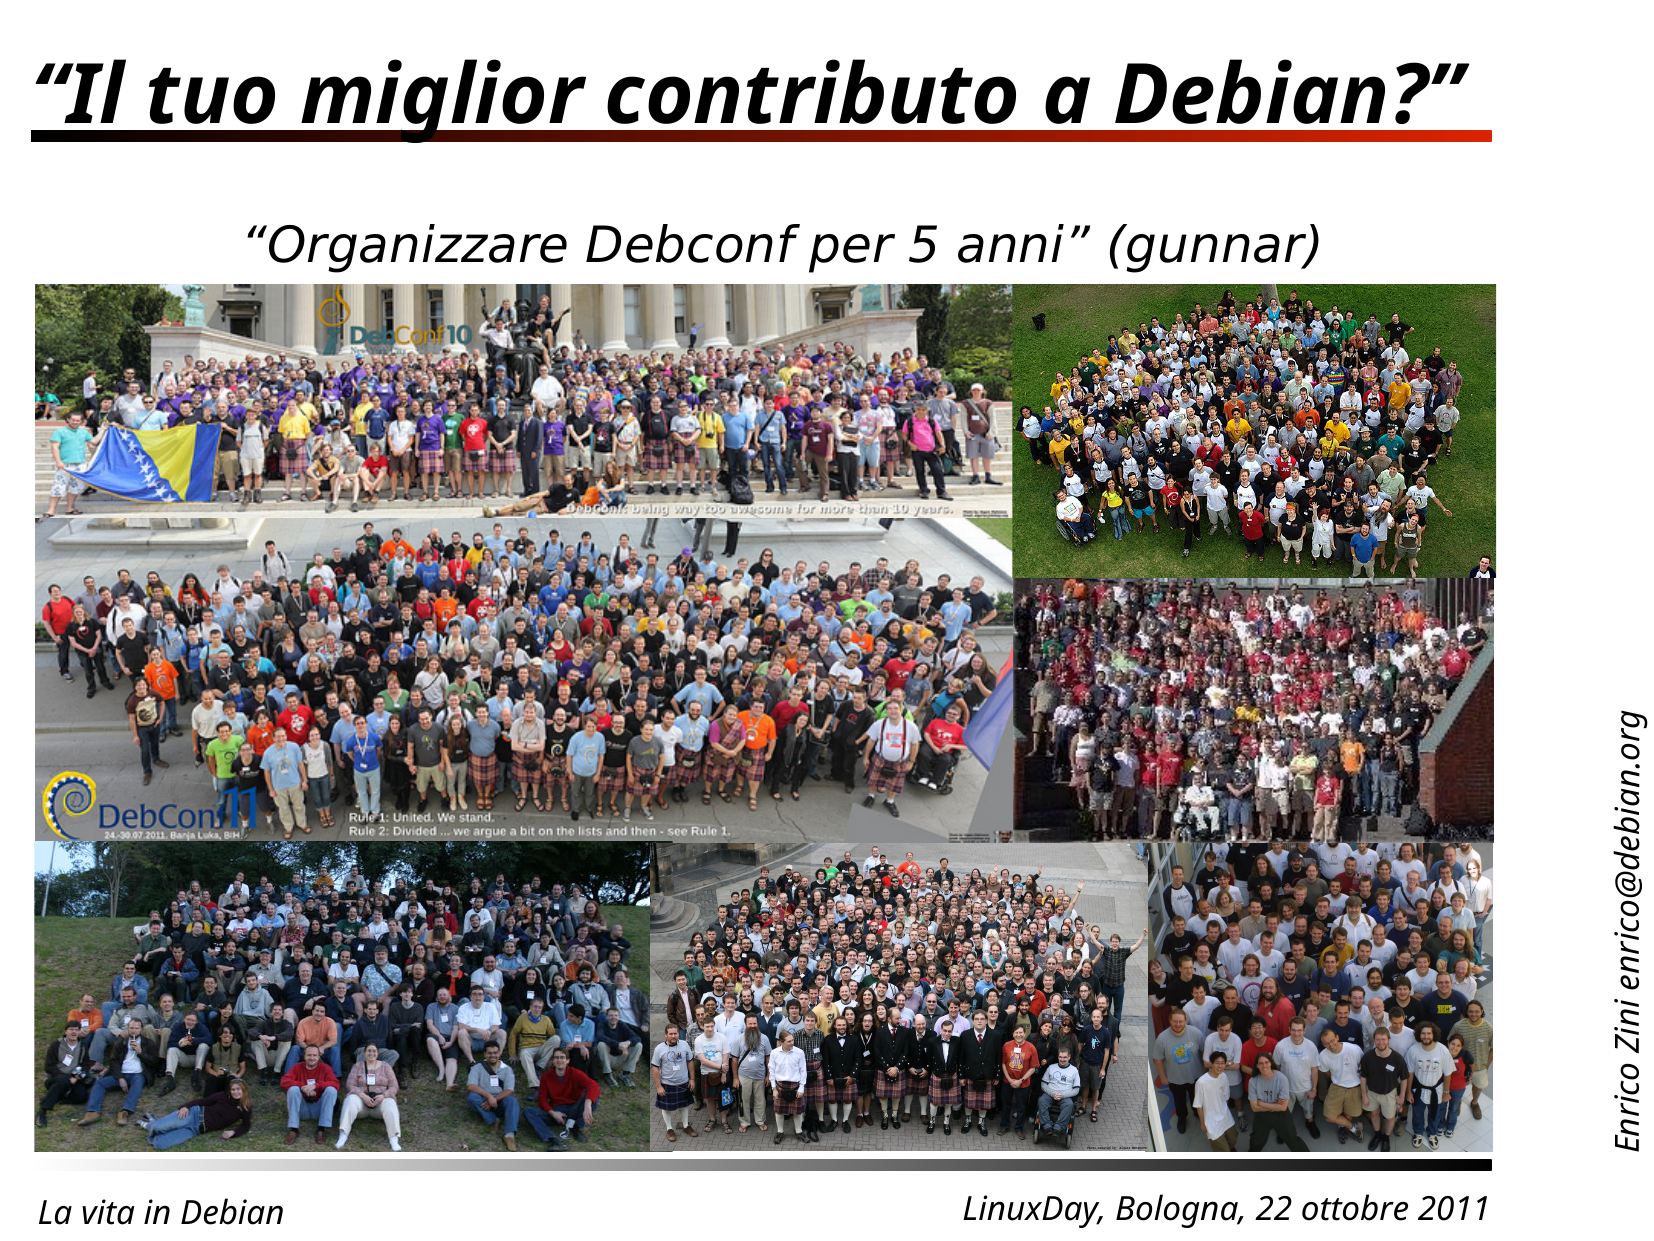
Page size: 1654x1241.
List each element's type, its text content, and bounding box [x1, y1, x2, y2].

text_box “Il tuo miglior contributo a Debian?” [31, 34, 1522, 168]
text_box “Organizzare Debconf per 5 anni” (gunnar) [30, 215, 1507, 1089]
picture [34, 284, 1497, 1152]
